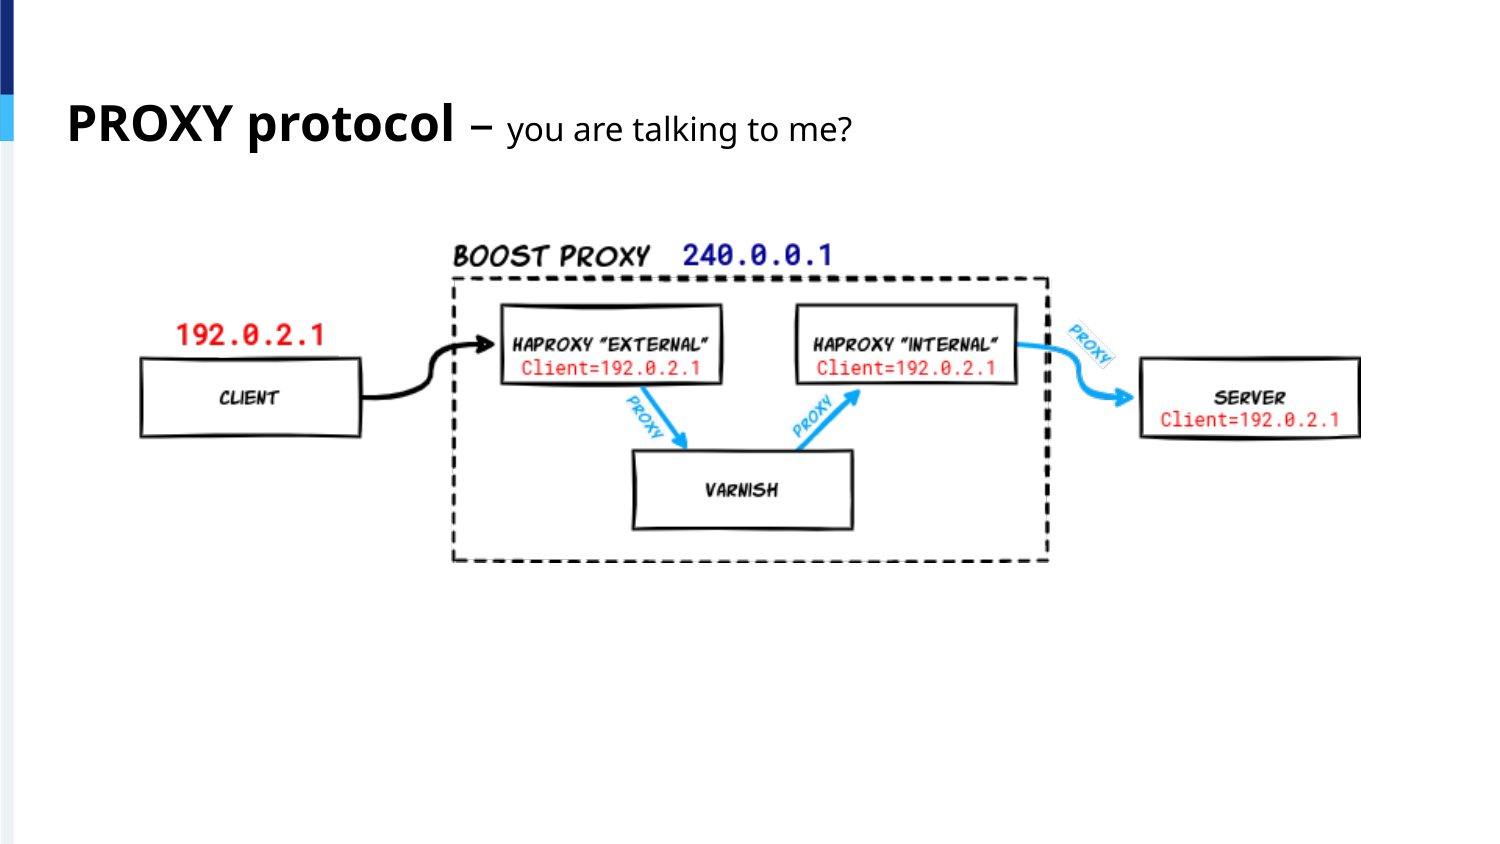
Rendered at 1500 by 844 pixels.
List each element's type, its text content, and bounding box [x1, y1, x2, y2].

picture [0, 0, 1500, 844]
title PROXY protocol – you are talking to me? [51, 76, 1449, 171]
